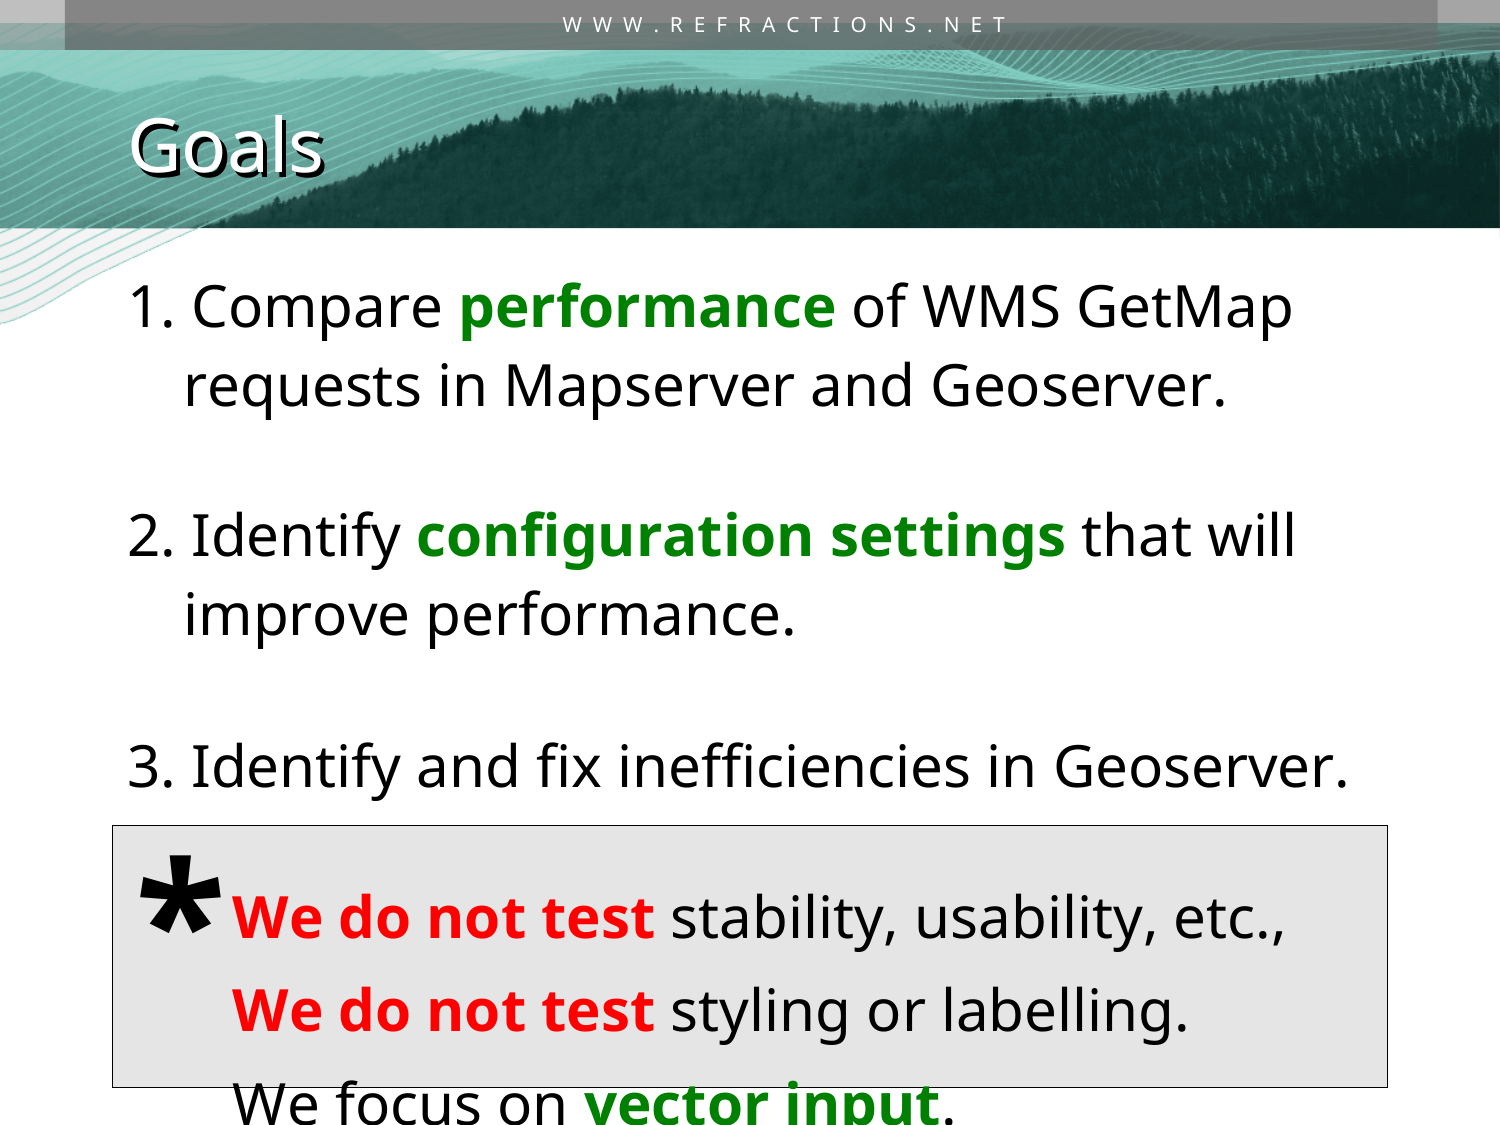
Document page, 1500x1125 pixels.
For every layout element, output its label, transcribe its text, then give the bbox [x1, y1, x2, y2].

title Goals [112, 62, 1388, 226]
picture [0, 50, 1500, 325]
list 1. Compare performance of WMS GetMap requests in Mapserver and Geoserver. 2. Identify configuration settings that will improve performance. 3. Identify and fix inefficiencies in Geoserver. We do not test stability, usability, etc., We do not test styling or labelling. We focus on vector input. [112, 257, 1388, 1089]
text_box * [120, 811, 233, 1020]
